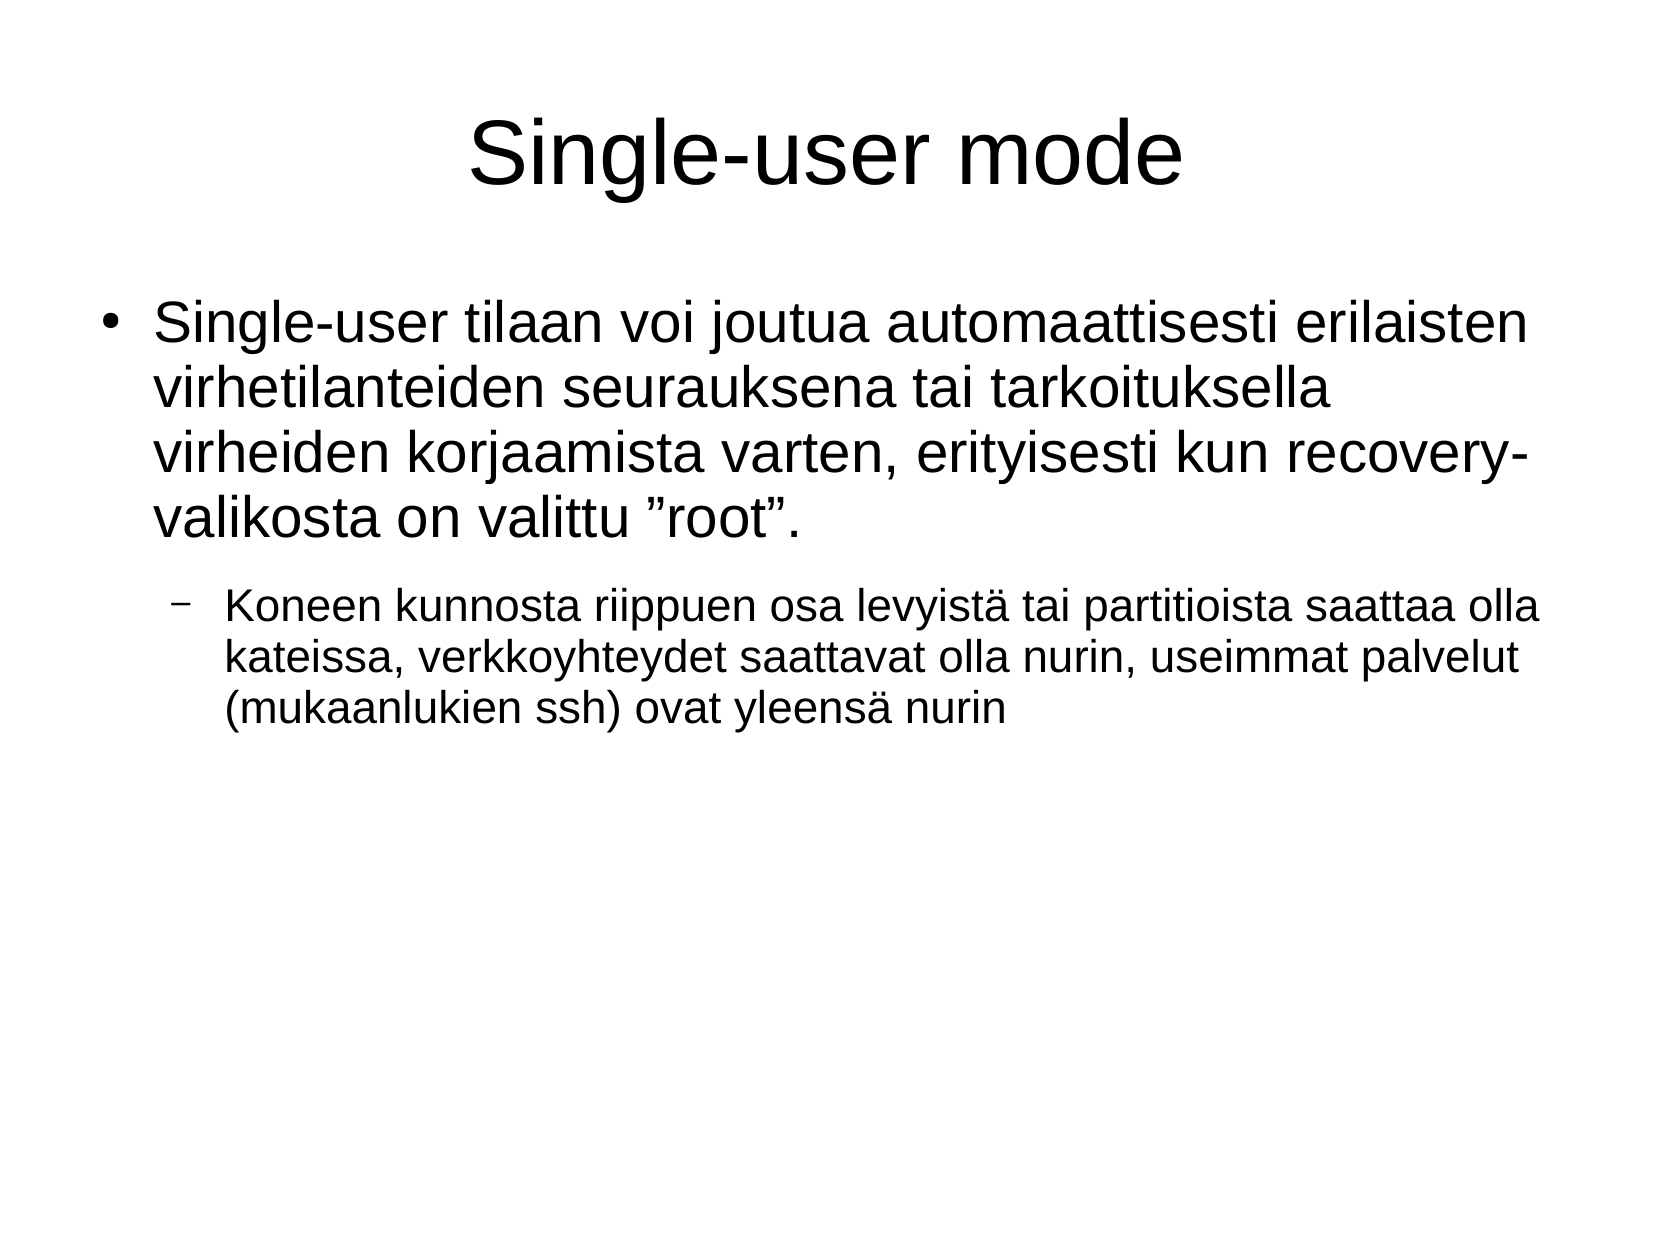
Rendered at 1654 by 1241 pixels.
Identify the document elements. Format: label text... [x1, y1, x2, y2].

title Single-user mode [82, 49, 1571, 257]
list Single-user tilaan voi joutua automaattisesti erilaisten virhetilanteiden seurauksena tai tarkoituksella virheiden korjaamista varten, erityisesti kun recovery-valikosta on valittu ”root”. Koneen kunnosta riippuen osa levyistä tai partitioista saattaa olla kateissa, verkkoyhteydet saattavat olla nurin, useimmat palvelut (mukaanlukien ssh) ovat yleensä nurin [82, 290, 1571, 1010]
